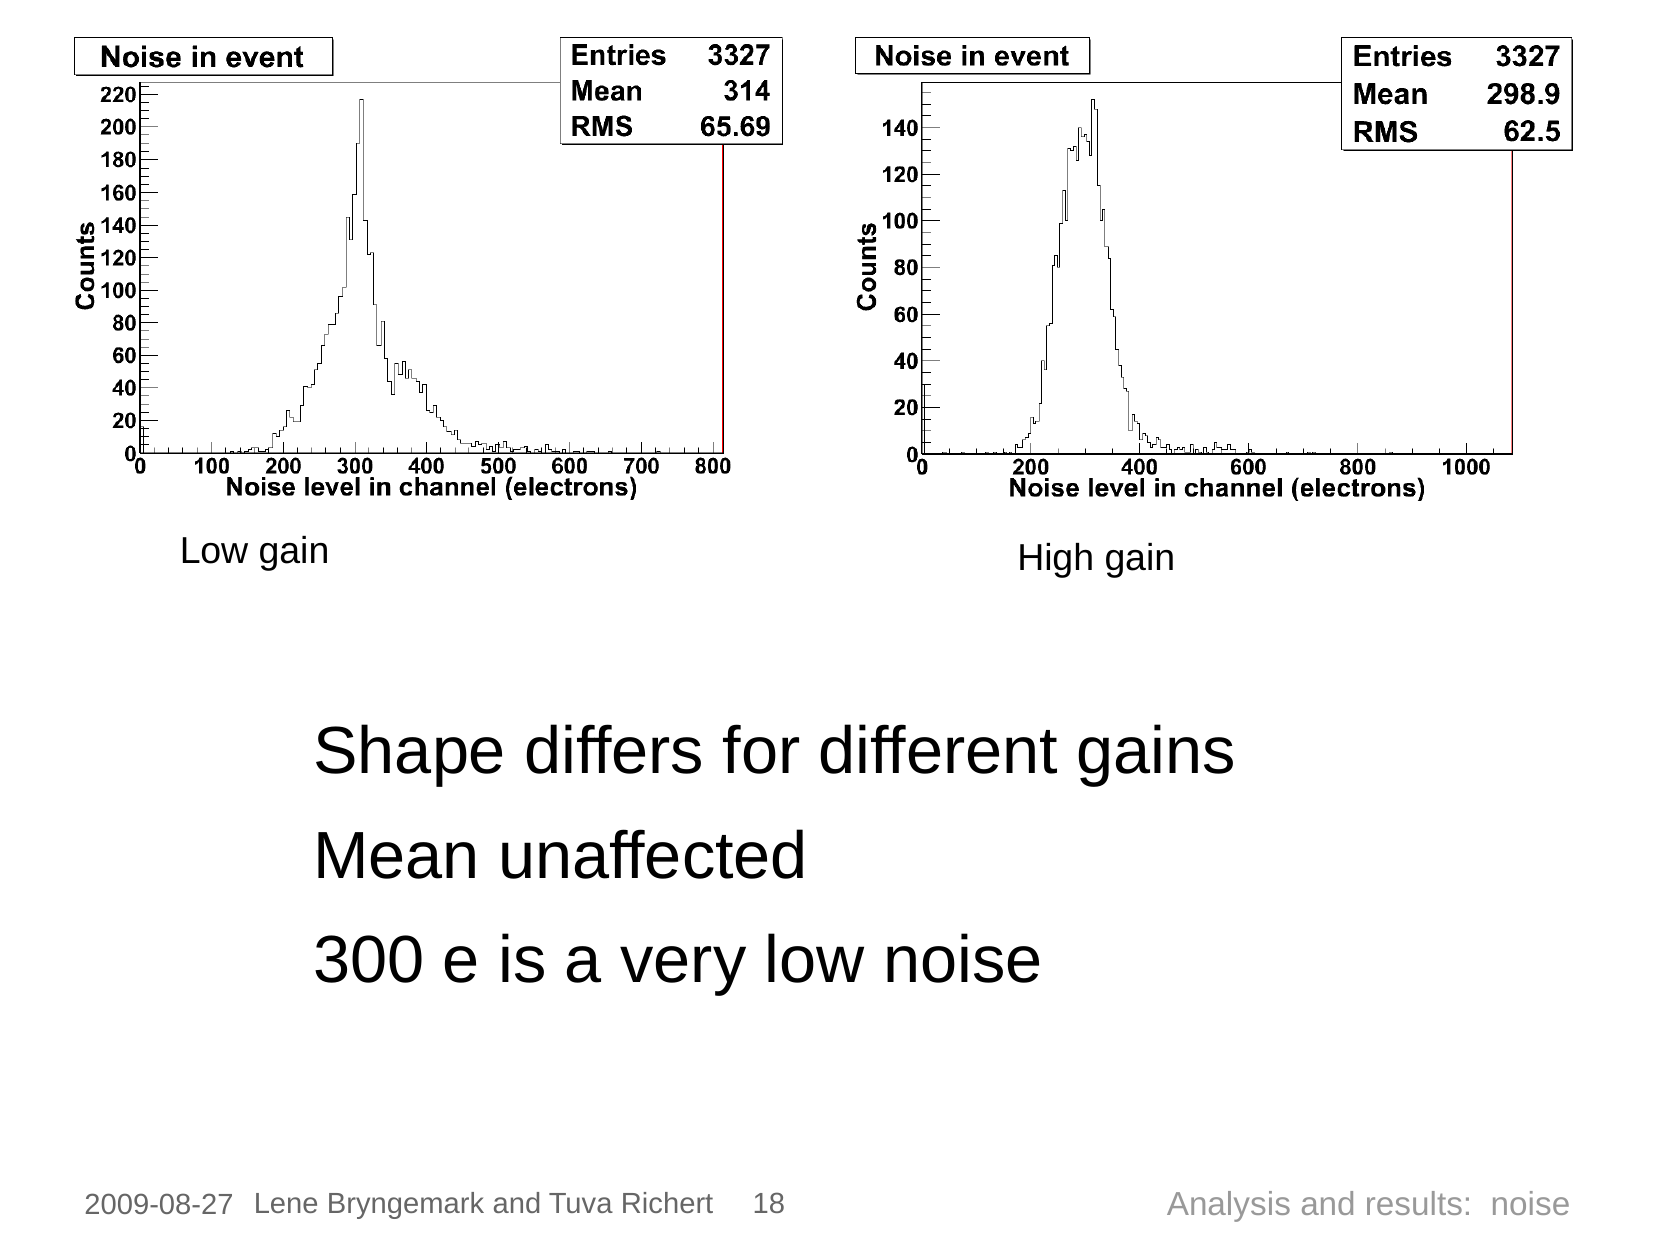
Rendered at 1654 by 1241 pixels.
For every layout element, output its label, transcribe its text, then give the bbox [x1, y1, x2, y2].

picture [67, 35, 796, 500]
text_box Low gain [165, 522, 588, 646]
text_box High gain [1002, 529, 1379, 654]
title Analysis and results: noise [82, 1177, 1572, 1232]
picture [848, 35, 1586, 501]
list Shape differs for different gains Mean unaffected 300 e is a very low noise [313, 713, 1340, 1114]
